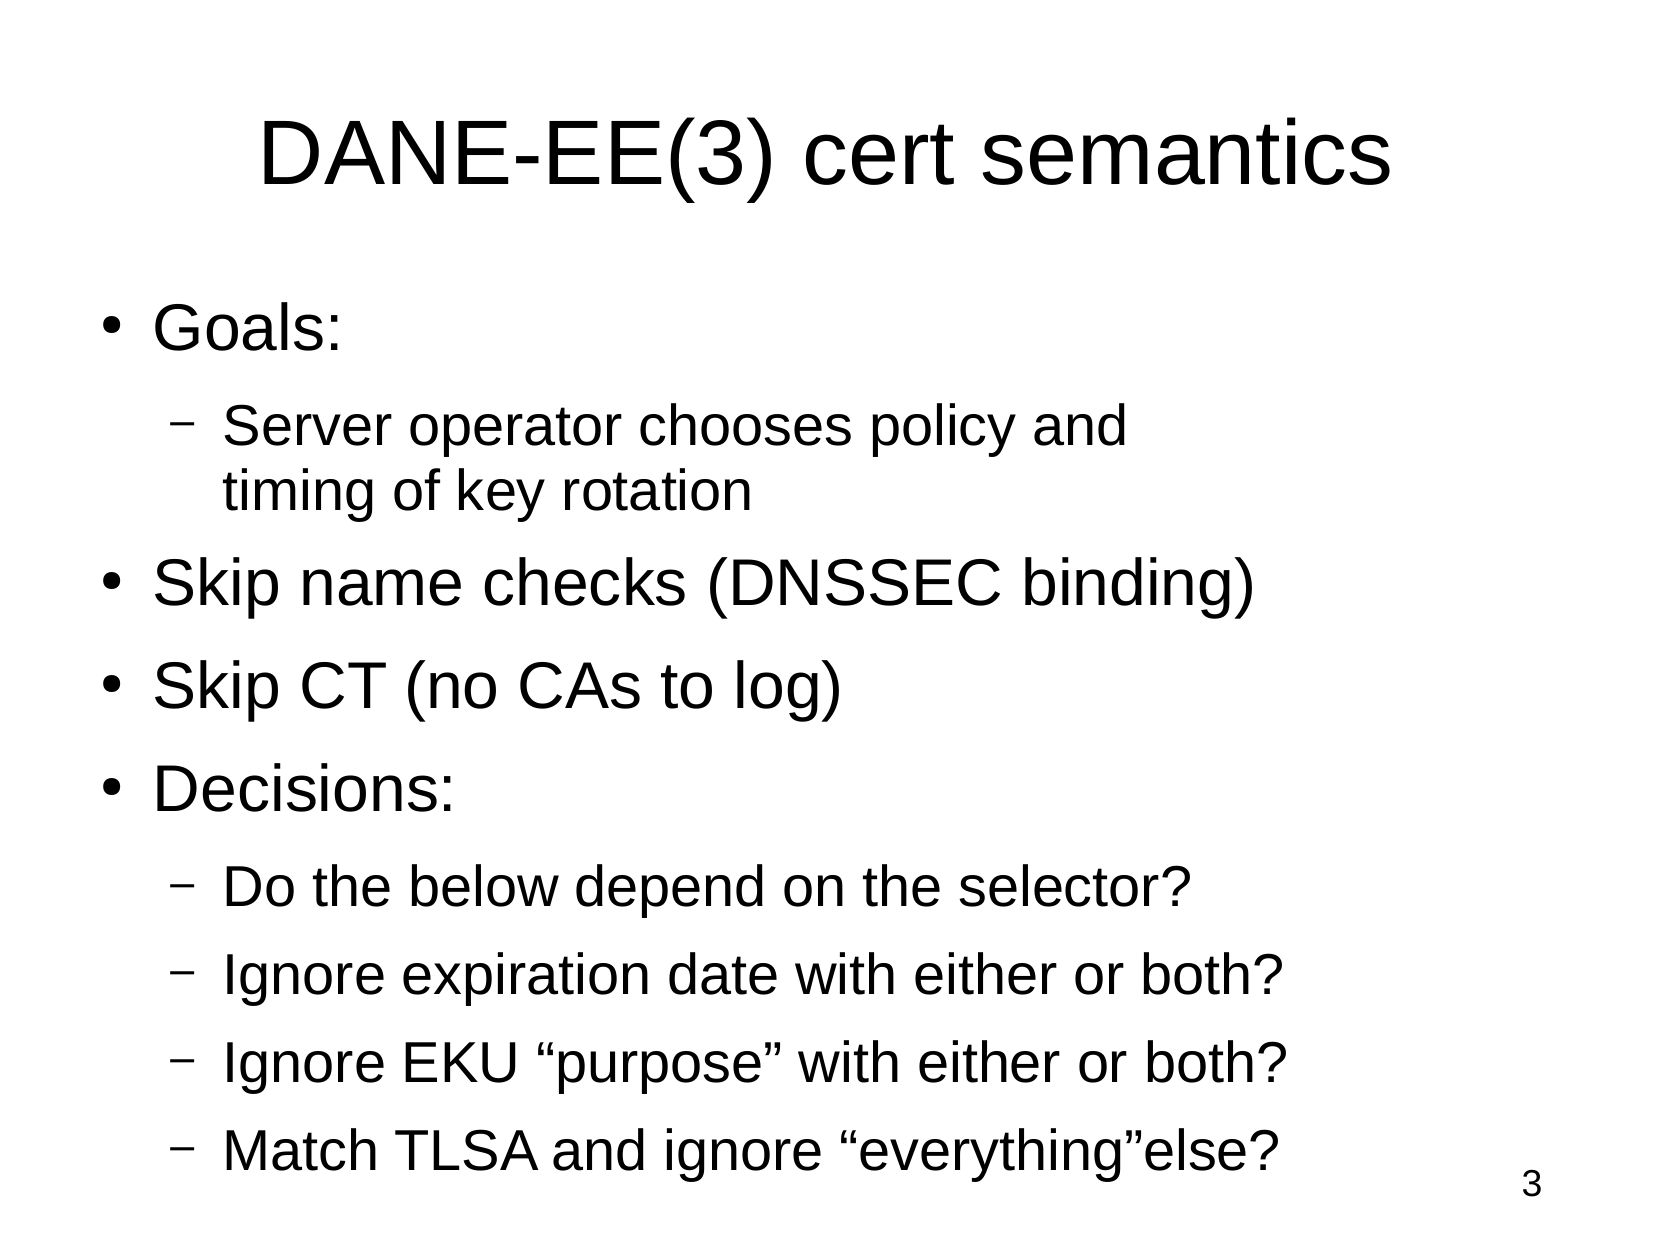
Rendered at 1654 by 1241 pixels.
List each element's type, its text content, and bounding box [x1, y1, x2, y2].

list Goals: Server operator chooses policy and timing of key rotation Skip name checks (DNSSEC binding) Skip CT (no CAs to log) Decisions: Do the below depend on the selector? Ignore expiration date with either or both? Ignore EKU “purpose” with either or both? Match TLSA and ignore “everything”else? [82, 290, 1654, 1186]
text_box <number> [1506, 1155, 1654, 1226]
title DANE-EE(3) cert semantics [82, 49, 1571, 257]
